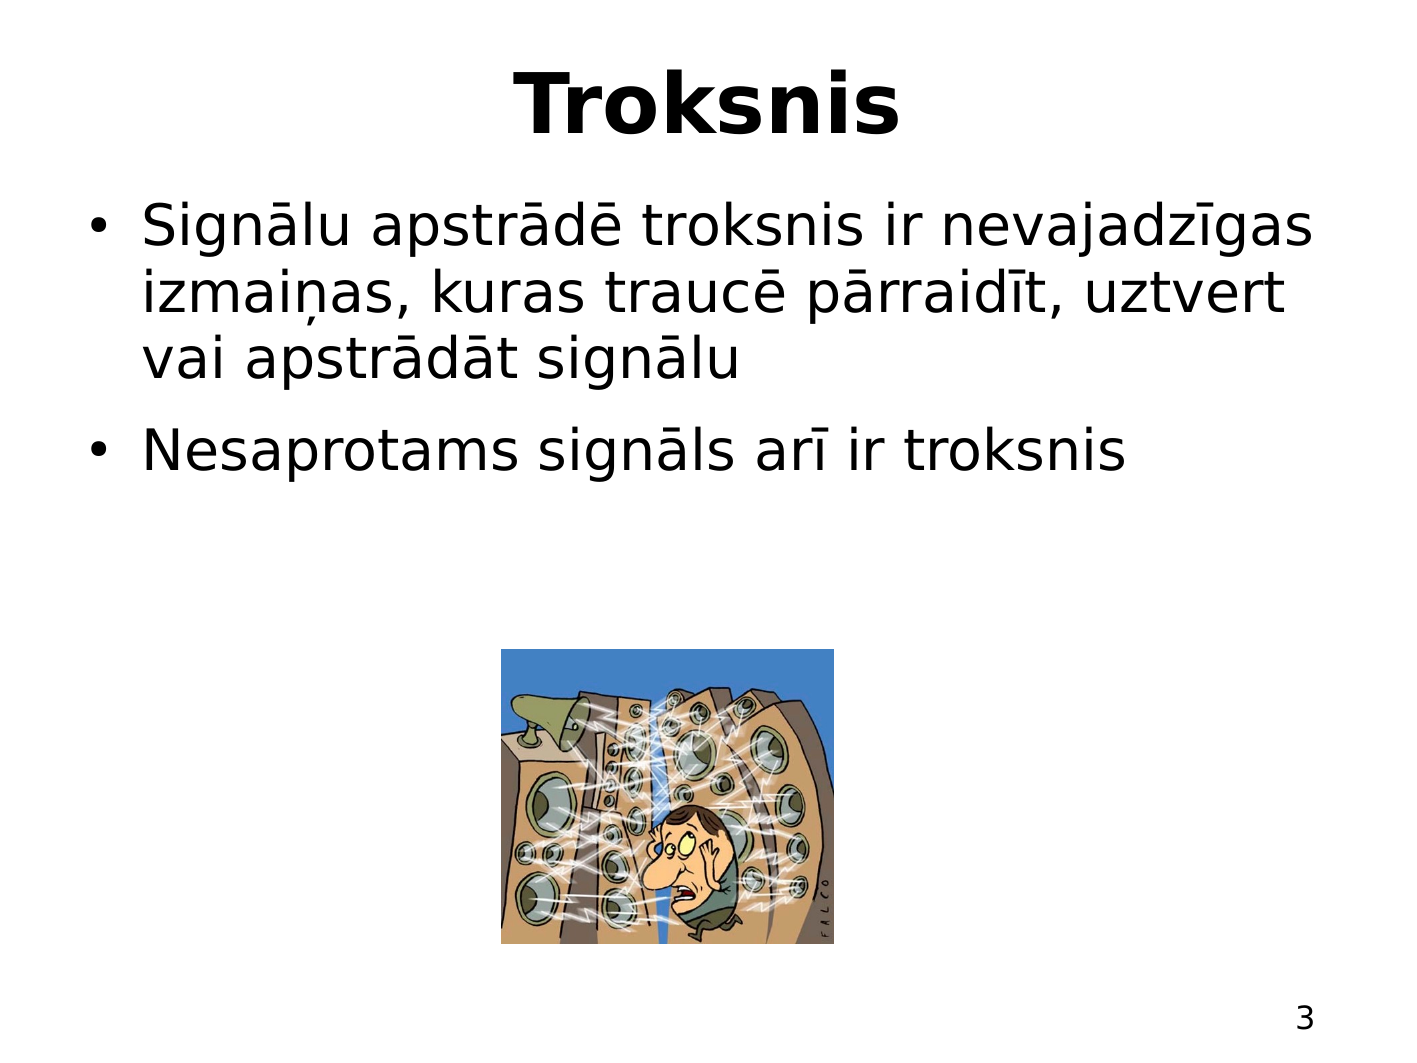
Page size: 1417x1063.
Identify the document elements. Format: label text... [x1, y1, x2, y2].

list Signālu apstrādē troksnis ir nevajadzīgas izmaiņas, kuras traucē pārraidīt, uztvert vai apstrādāt signālu Nesaprotams signāls arī ir troksnis [70, 192, 1318, 586]
picture [501, 649, 834, 944]
title Troksnis [70, 42, 1346, 168]
